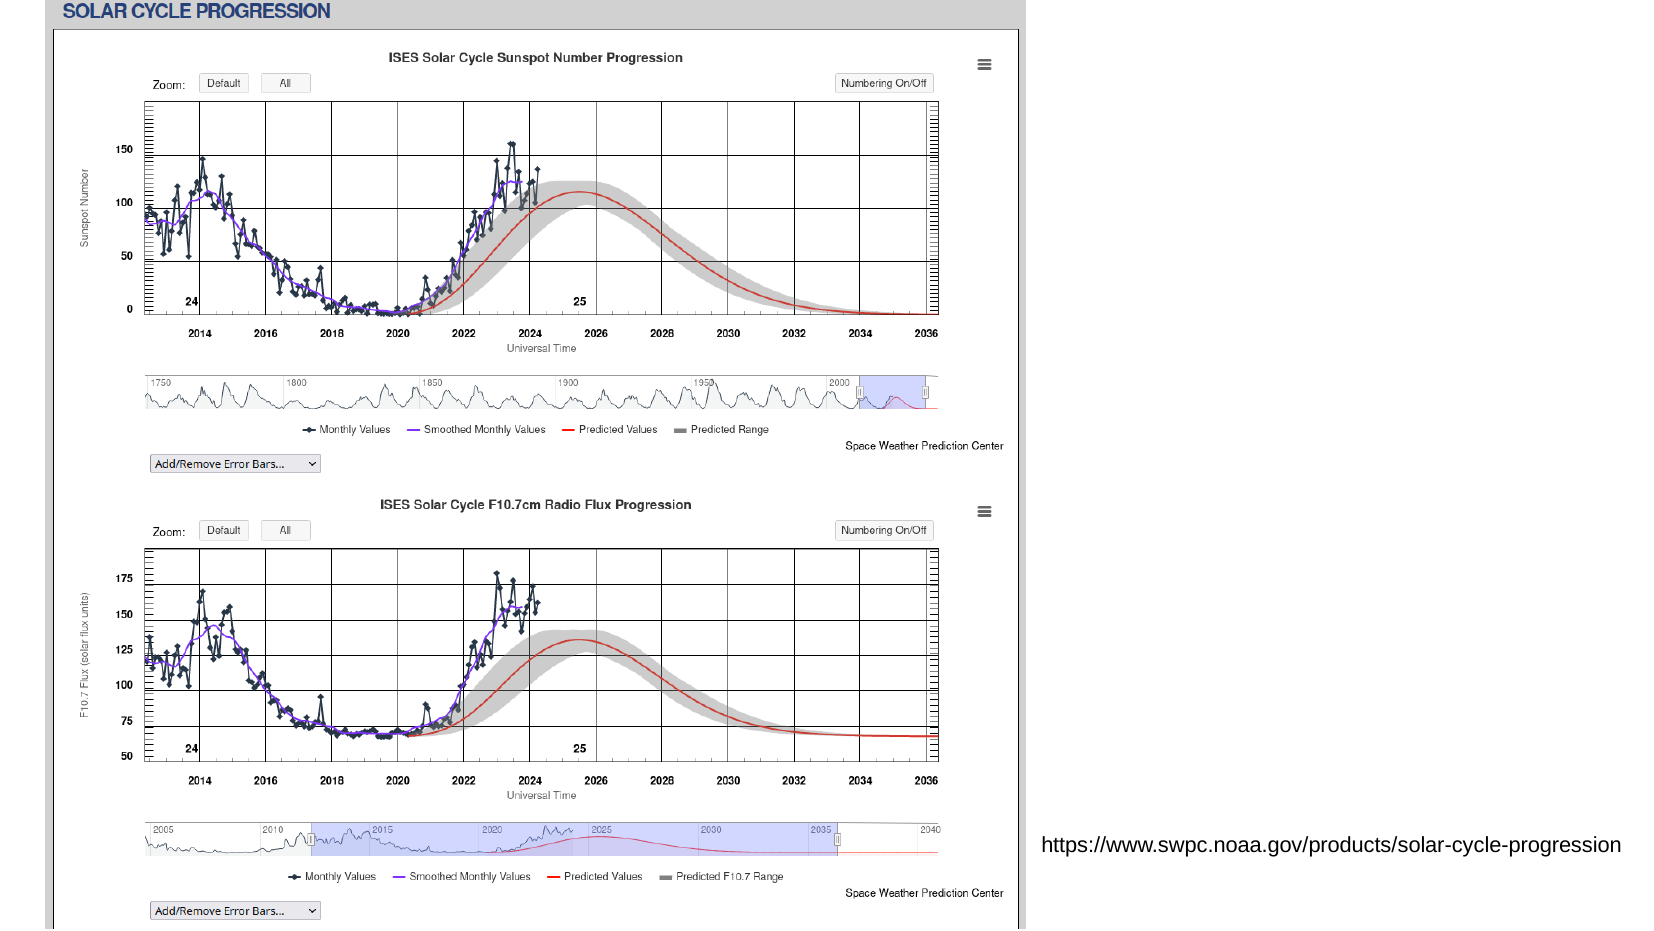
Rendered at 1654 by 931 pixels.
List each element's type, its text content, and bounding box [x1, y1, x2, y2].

text_box https://www.swpc.noaa.gov/products/solar-cycle-progression [1026, 825, 1651, 865]
picture [45, 0, 1026, 929]
